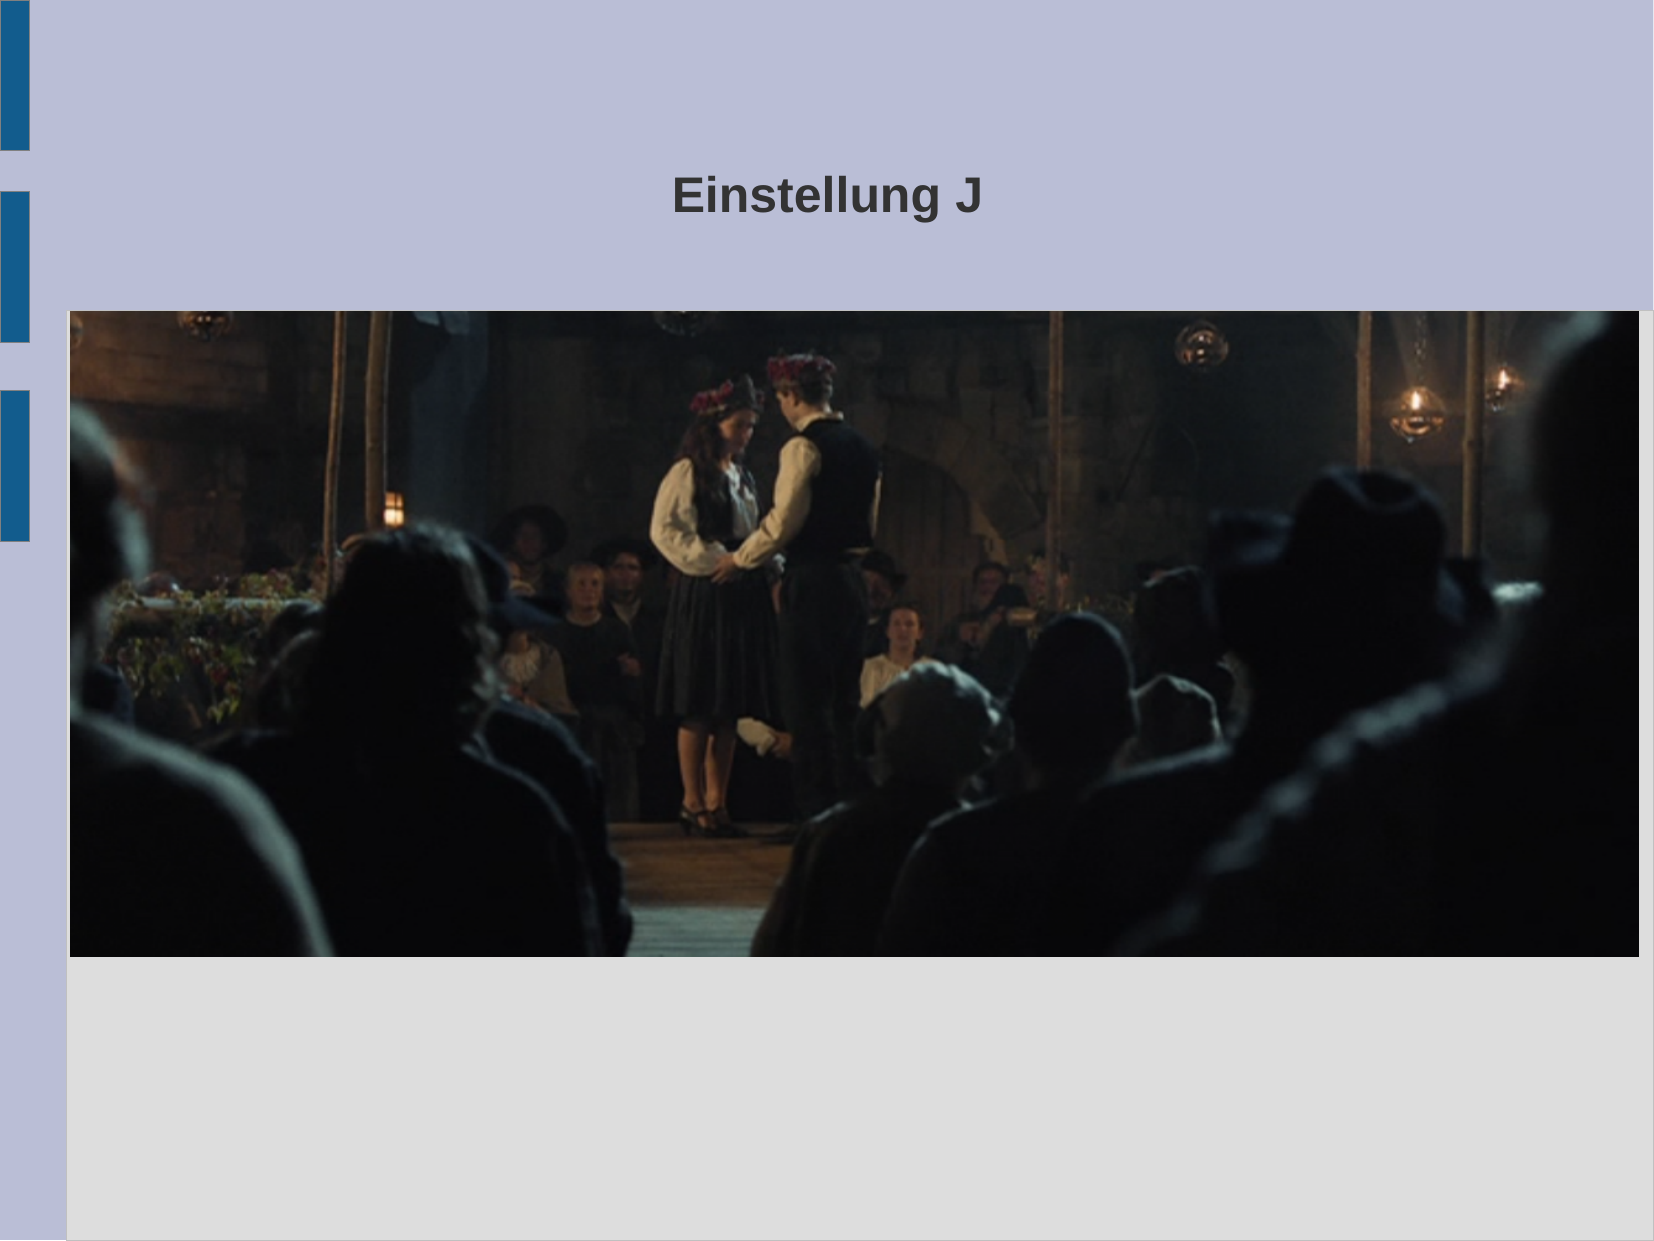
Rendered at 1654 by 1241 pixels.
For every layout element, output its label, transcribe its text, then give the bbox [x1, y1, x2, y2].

picture [70, 311, 1639, 957]
title Einstellung J [121, 91, 1534, 299]
